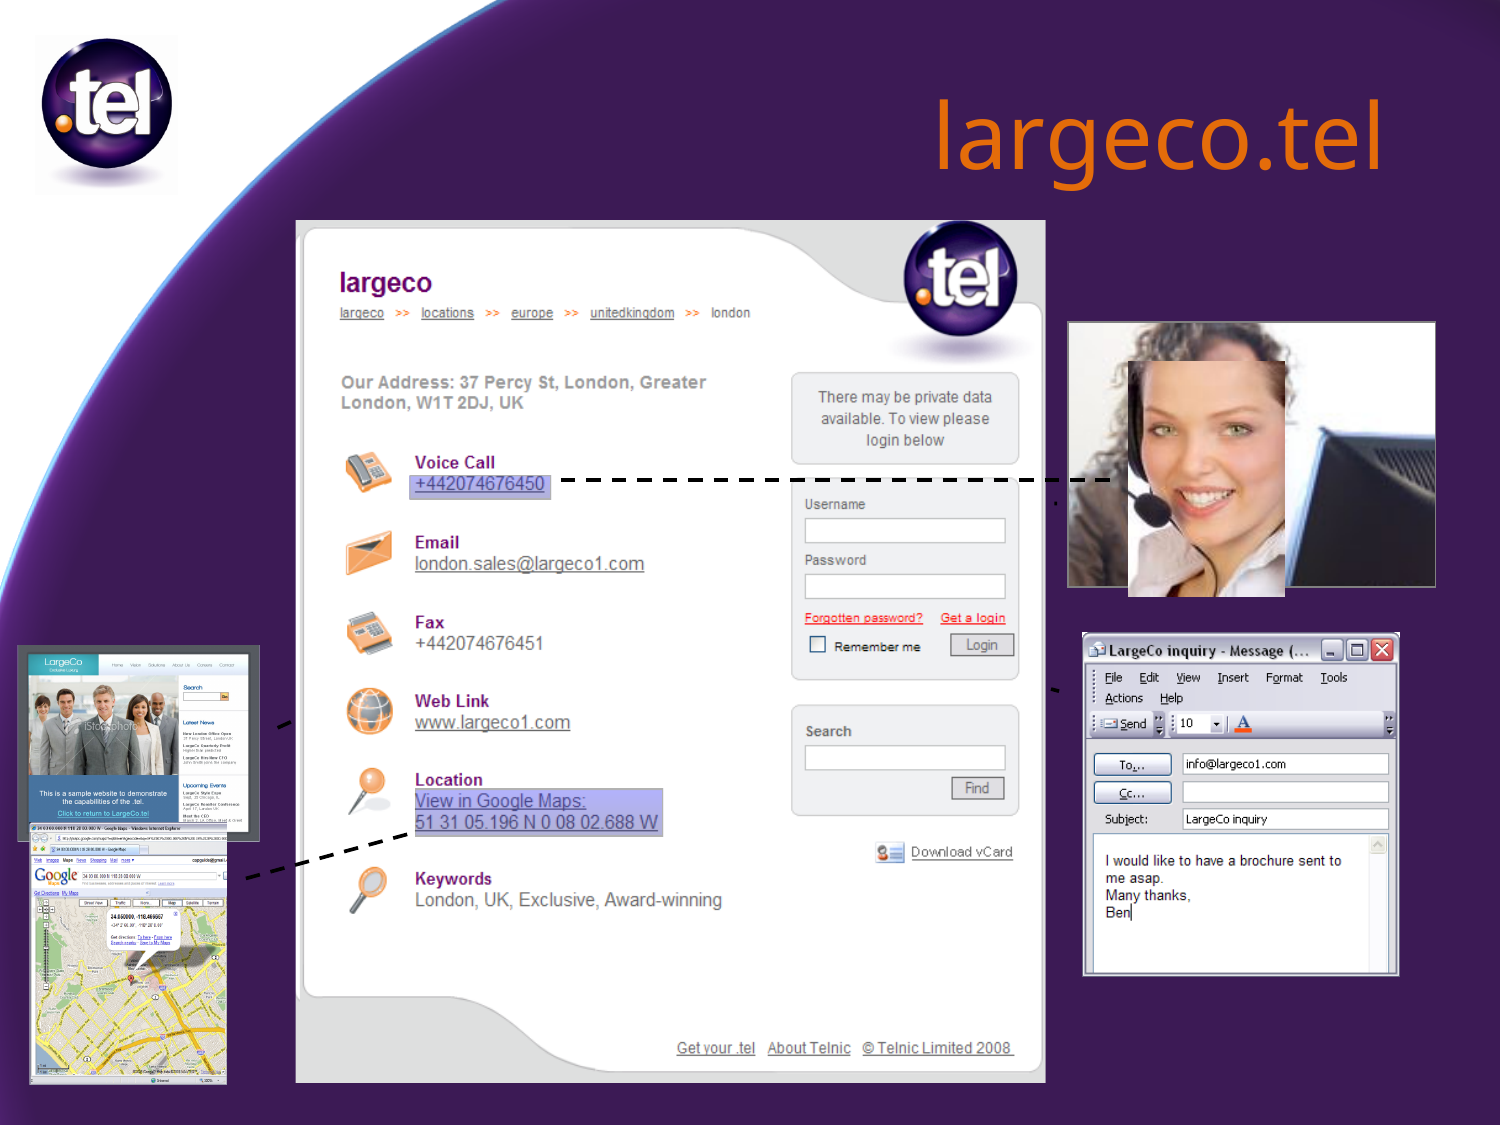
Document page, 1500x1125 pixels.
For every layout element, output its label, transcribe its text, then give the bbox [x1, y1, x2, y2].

text_box largeco.tel [917, 70, 1402, 196]
picture [0, 0, 1500, 1125]
text_box [409, 475, 552, 500]
text_box [415, 788, 664, 837]
